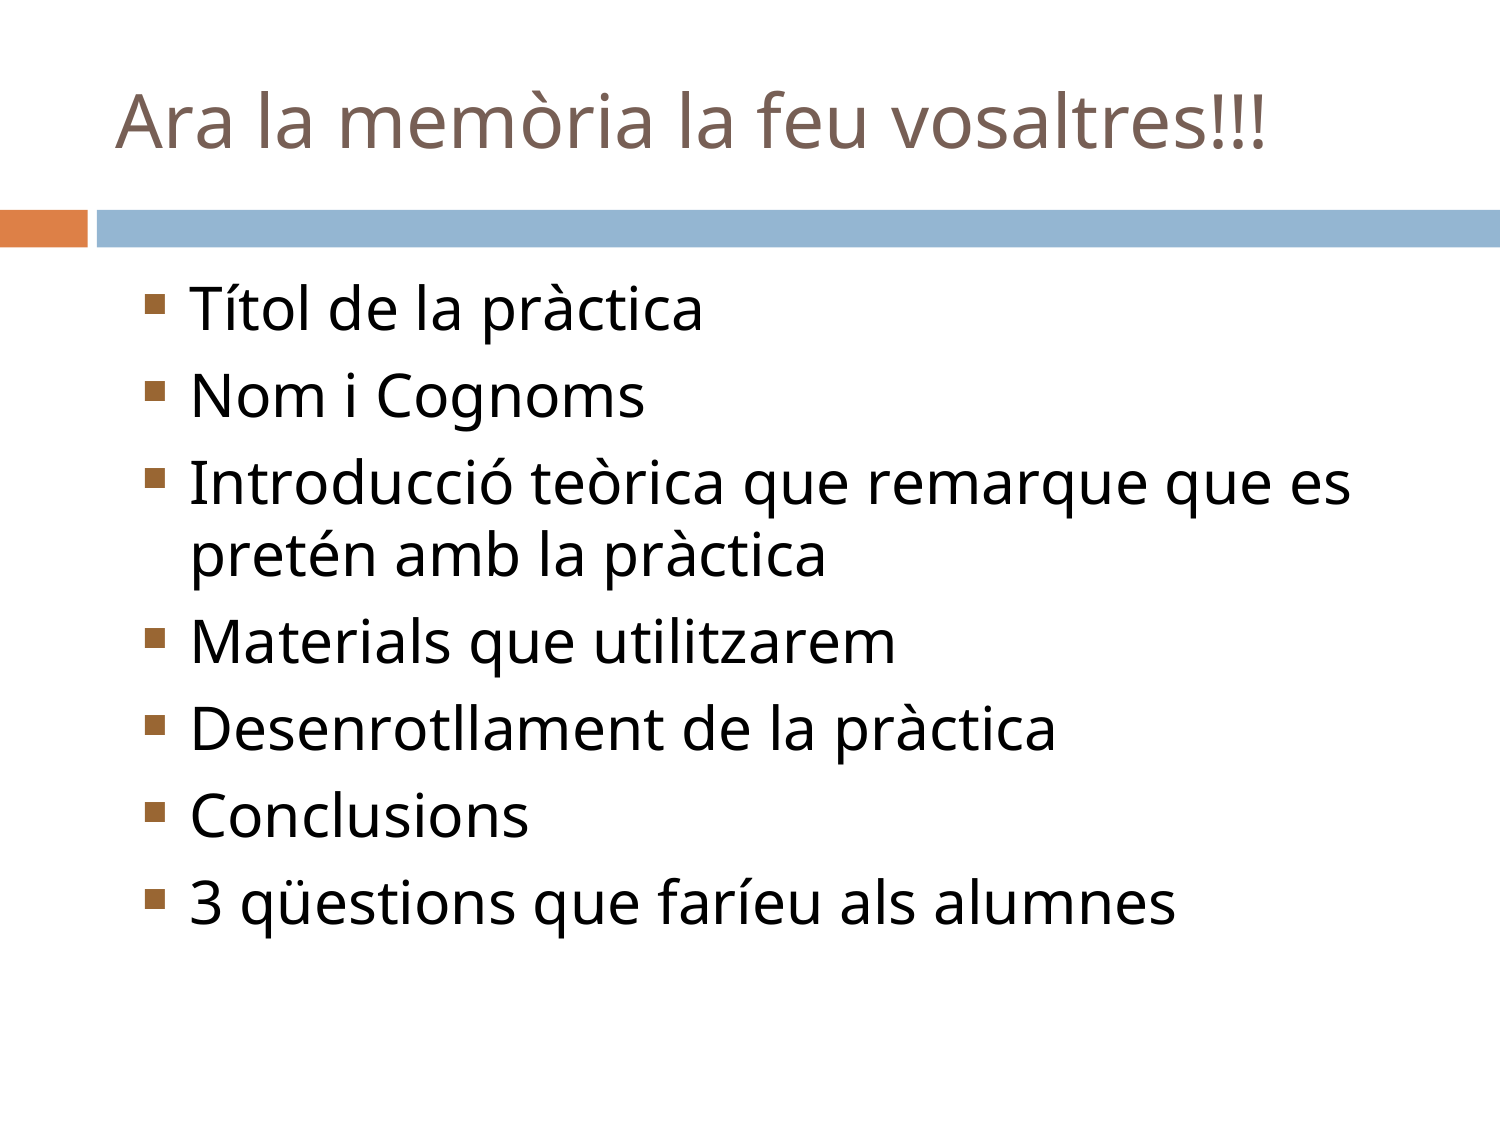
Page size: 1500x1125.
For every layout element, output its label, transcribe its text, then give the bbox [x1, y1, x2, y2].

title Ara la memòria la feu vosaltres!!! [100, 37, 1438, 201]
list Títol de la pràctica Nom i Cognoms Introducció teòrica que remarque que es pretén amb la pràctica Materials que utilitzarem Desenrotllament de la pràctica Conclusions 3 qüestions que faríeu als alumnes [100, 262, 1438, 1001]
